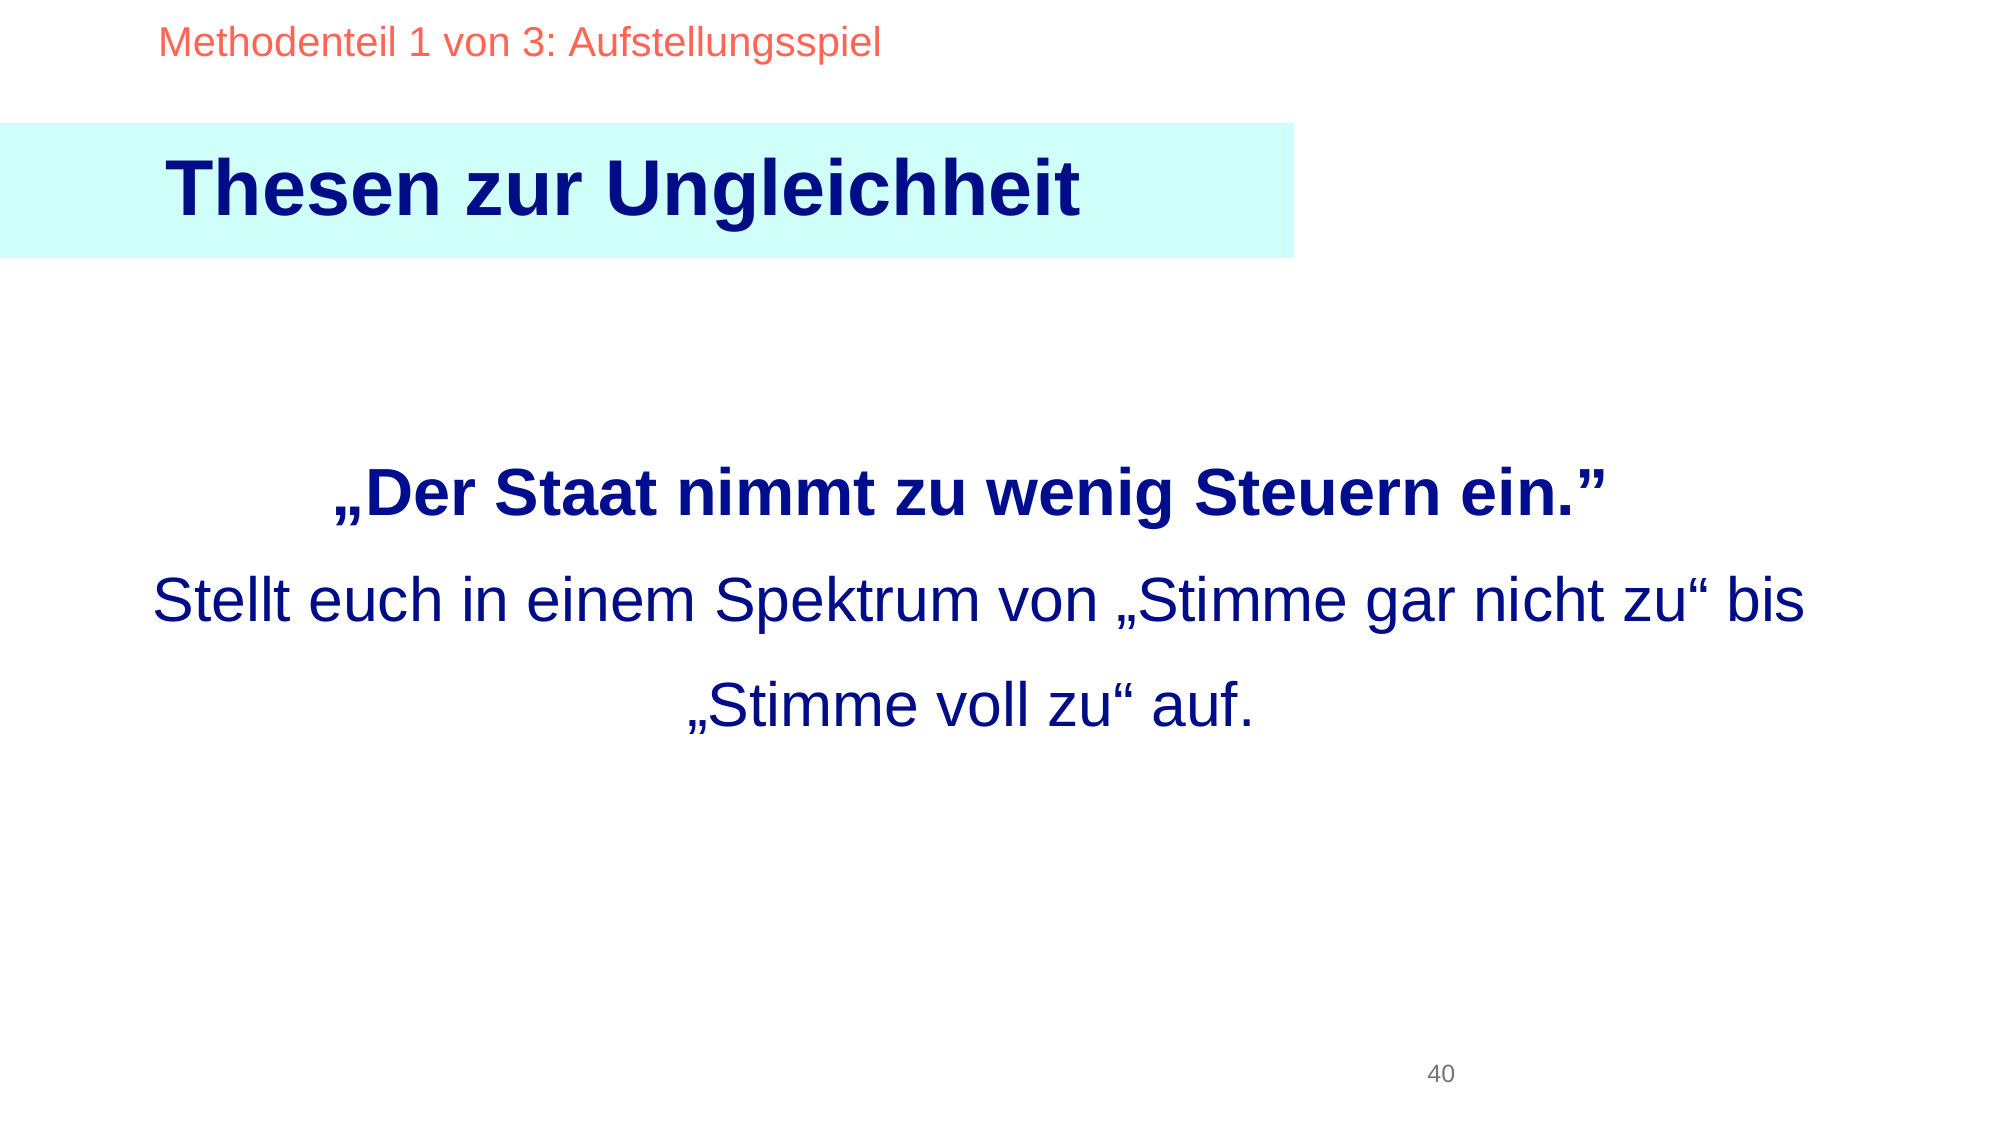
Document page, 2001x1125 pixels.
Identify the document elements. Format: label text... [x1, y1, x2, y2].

list „Der Staat nimmt zu wenig Steuern ein.” Stellt euch in einem Spektrum von „Stimme gar nicht zu“ bis „Stimme voll zu“ auf. [137, 299, 1863, 1065]
list Methodenteil 1 von 3: Aufstellungsspiel [105, 12, 1242, 93]
list Thesen zur Ungleichheit [150, 126, 1150, 255]
